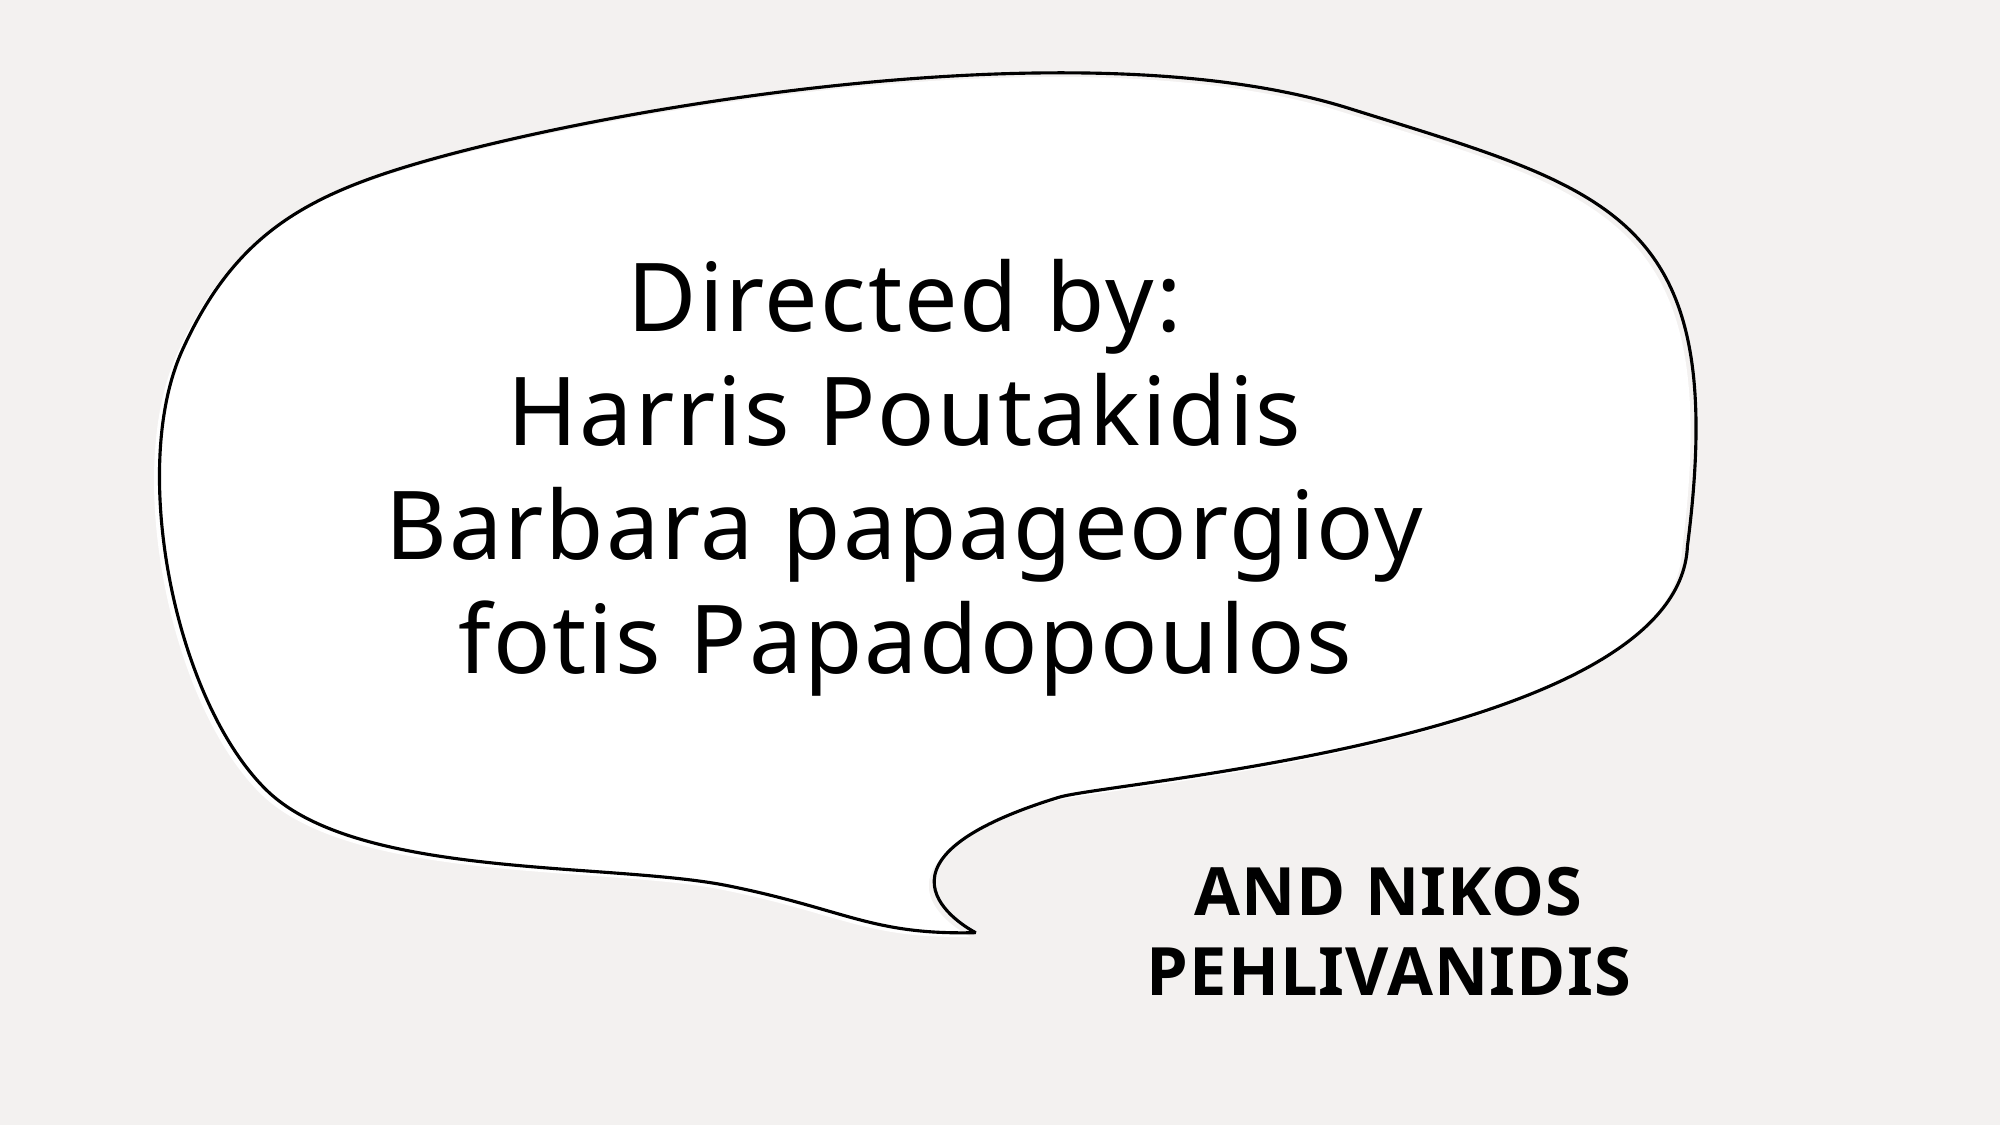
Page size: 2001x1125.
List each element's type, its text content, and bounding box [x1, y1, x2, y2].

title Directed by: Harris Poutakidis Barbara papageorgioy fotis Papadopoulos [320, 229, 1492, 701]
subtitle AND NIKOS PEHLIVANIDIS [1028, 842, 1750, 1016]
